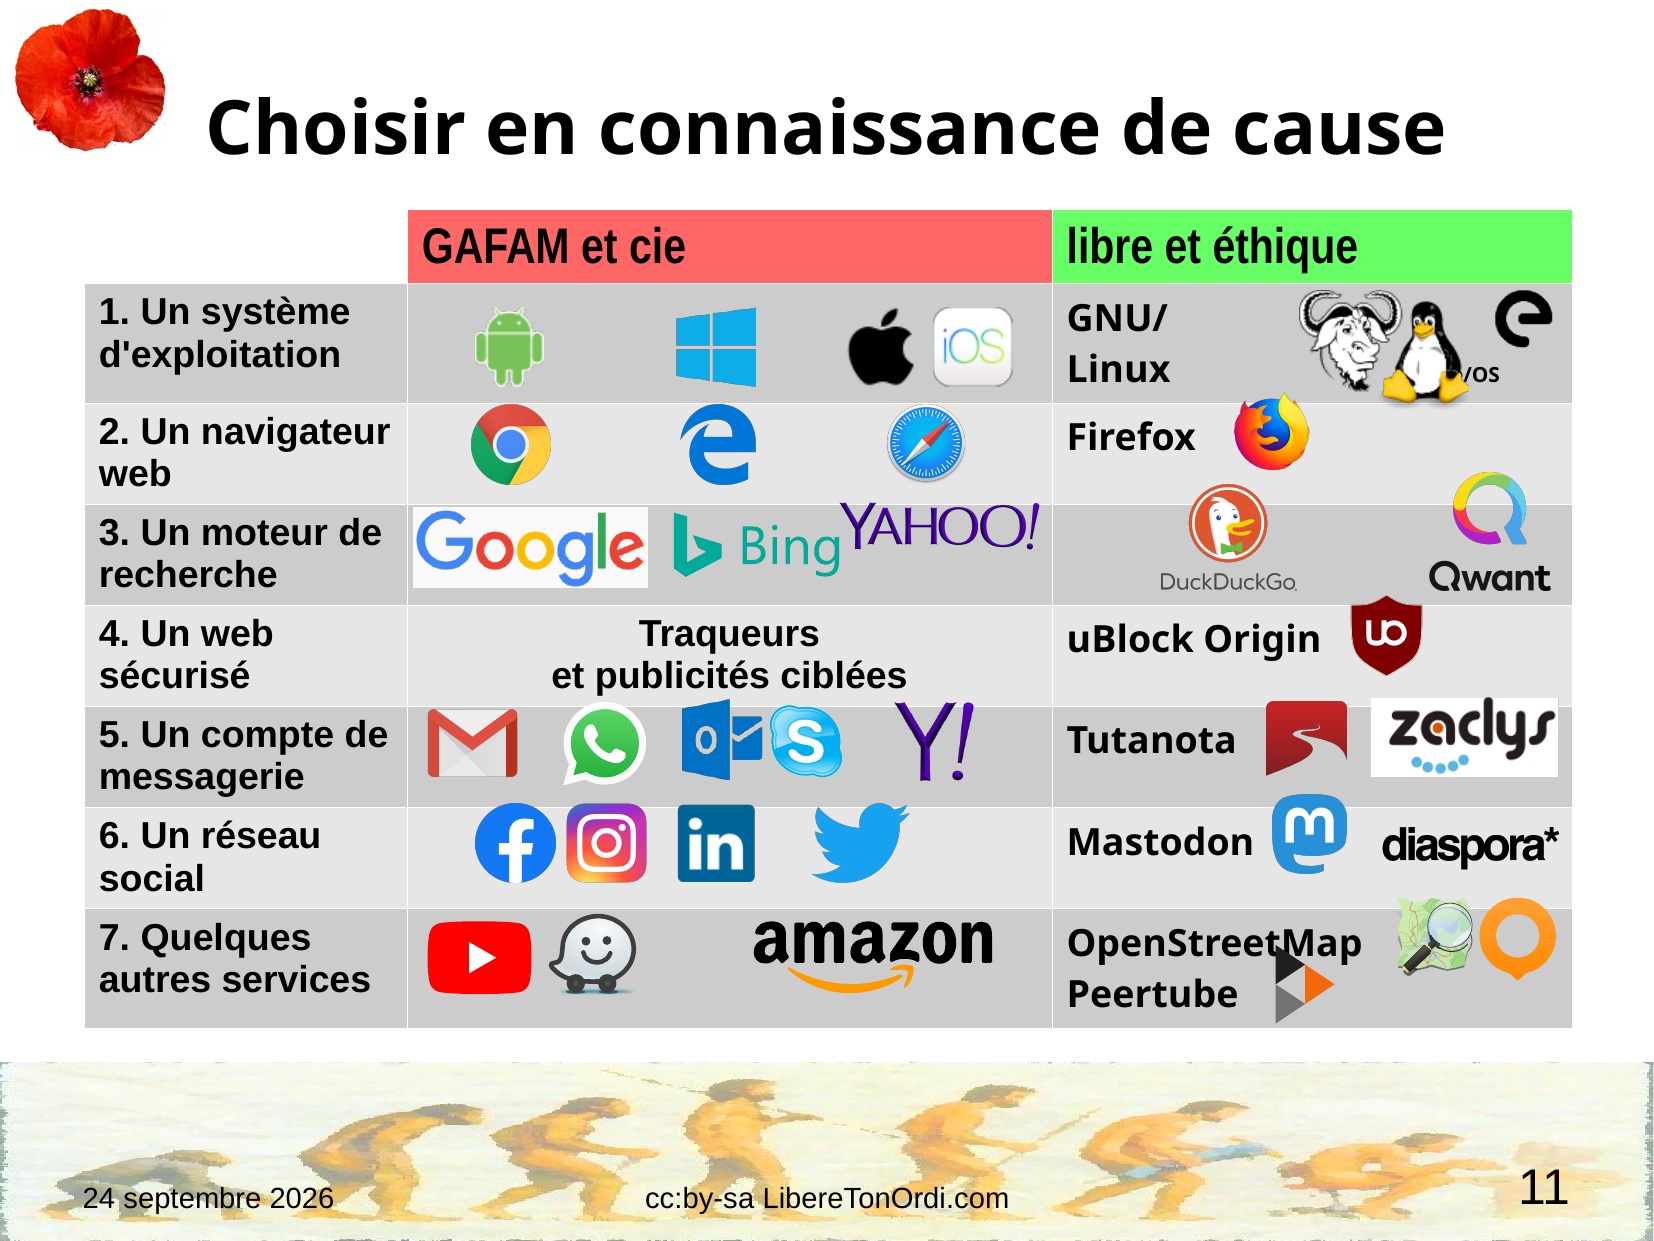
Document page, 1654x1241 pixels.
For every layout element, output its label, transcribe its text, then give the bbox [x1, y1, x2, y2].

table_cell [1053, 505, 1572, 605]
picture [413, 507, 648, 588]
picture [1429, 472, 1551, 591]
table_cell [408, 909, 1052, 1028]
picture [566, 803, 647, 883]
picture [1488, 283, 1560, 355]
table_cell 6. Un réseau social [85, 808, 407, 908]
table_cell [408, 284, 1052, 403]
picture [680, 404, 756, 485]
table_cell Traqueurs et publicités ciblées [408, 606, 1052, 706]
picture [663, 501, 1040, 591]
picture [413, 683, 556, 883]
table_cell Firefox [1053, 404, 1572, 504]
table_cell 5. Un compte de messagerie [85, 707, 407, 807]
picture [1393, 897, 1560, 981]
picture [1231, 290, 1469, 473]
picture [841, 307, 922, 387]
table_cell [408, 808, 1052, 908]
picture [933, 307, 1013, 387]
picture [893, 701, 978, 782]
picture [885, 404, 967, 485]
table_cell [532, 707, 1052, 807]
picture [1266, 701, 1347, 782]
table_cell OpenStreetMap Peertube [1053, 909, 1572, 1028]
table_header [85, 210, 407, 283]
table_cell [408, 404, 1052, 504]
picture [1161, 484, 1297, 591]
picture [0, 1062, 1654, 1241]
picture [682, 699, 845, 780]
table_cell 4. Un web sécurisé [85, 606, 407, 706]
picture [690, 835, 701, 869]
picture [471, 404, 551, 485]
picture [475, 307, 544, 387]
title Choisir en connaissance de cause [82, 49, 1571, 201]
table_header libre et éthique [1053, 210, 1572, 283]
picture [1272, 794, 1347, 875]
picture [1346, 595, 1427, 676]
picture [708, 834, 743, 869]
picture [676, 803, 756, 883]
table_header GAFAM et cie [408, 210, 1052, 283]
table_cell Tutanota [1053, 707, 1572, 807]
table_cell uBlock Origin [1053, 606, 1572, 706]
picture [543, 913, 650, 1014]
picture [811, 803, 910, 883]
picture [556, 696, 652, 792]
picture [427, 921, 532, 995]
table_cell 3. Un moteur de recherche [85, 505, 407, 605]
table_cell 7. Quelques autres services [85, 909, 407, 1028]
table_cell GNU/Linux /e/OS [1053, 284, 1572, 403]
table_cell [408, 505, 1052, 605]
picture [11, 5, 169, 154]
table_cell 2. Un navigateur web [85, 404, 407, 504]
picture [1275, 944, 1335, 1024]
table_cell 1. Un système d'exploitation [85, 284, 407, 403]
table_cell Mastodon [1053, 808, 1572, 908]
picture [1382, 823, 1560, 871]
picture [689, 818, 702, 830]
picture [1371, 696, 1560, 777]
table_cell [408, 707, 475, 807]
picture [676, 307, 756, 387]
picture [753, 921, 993, 994]
